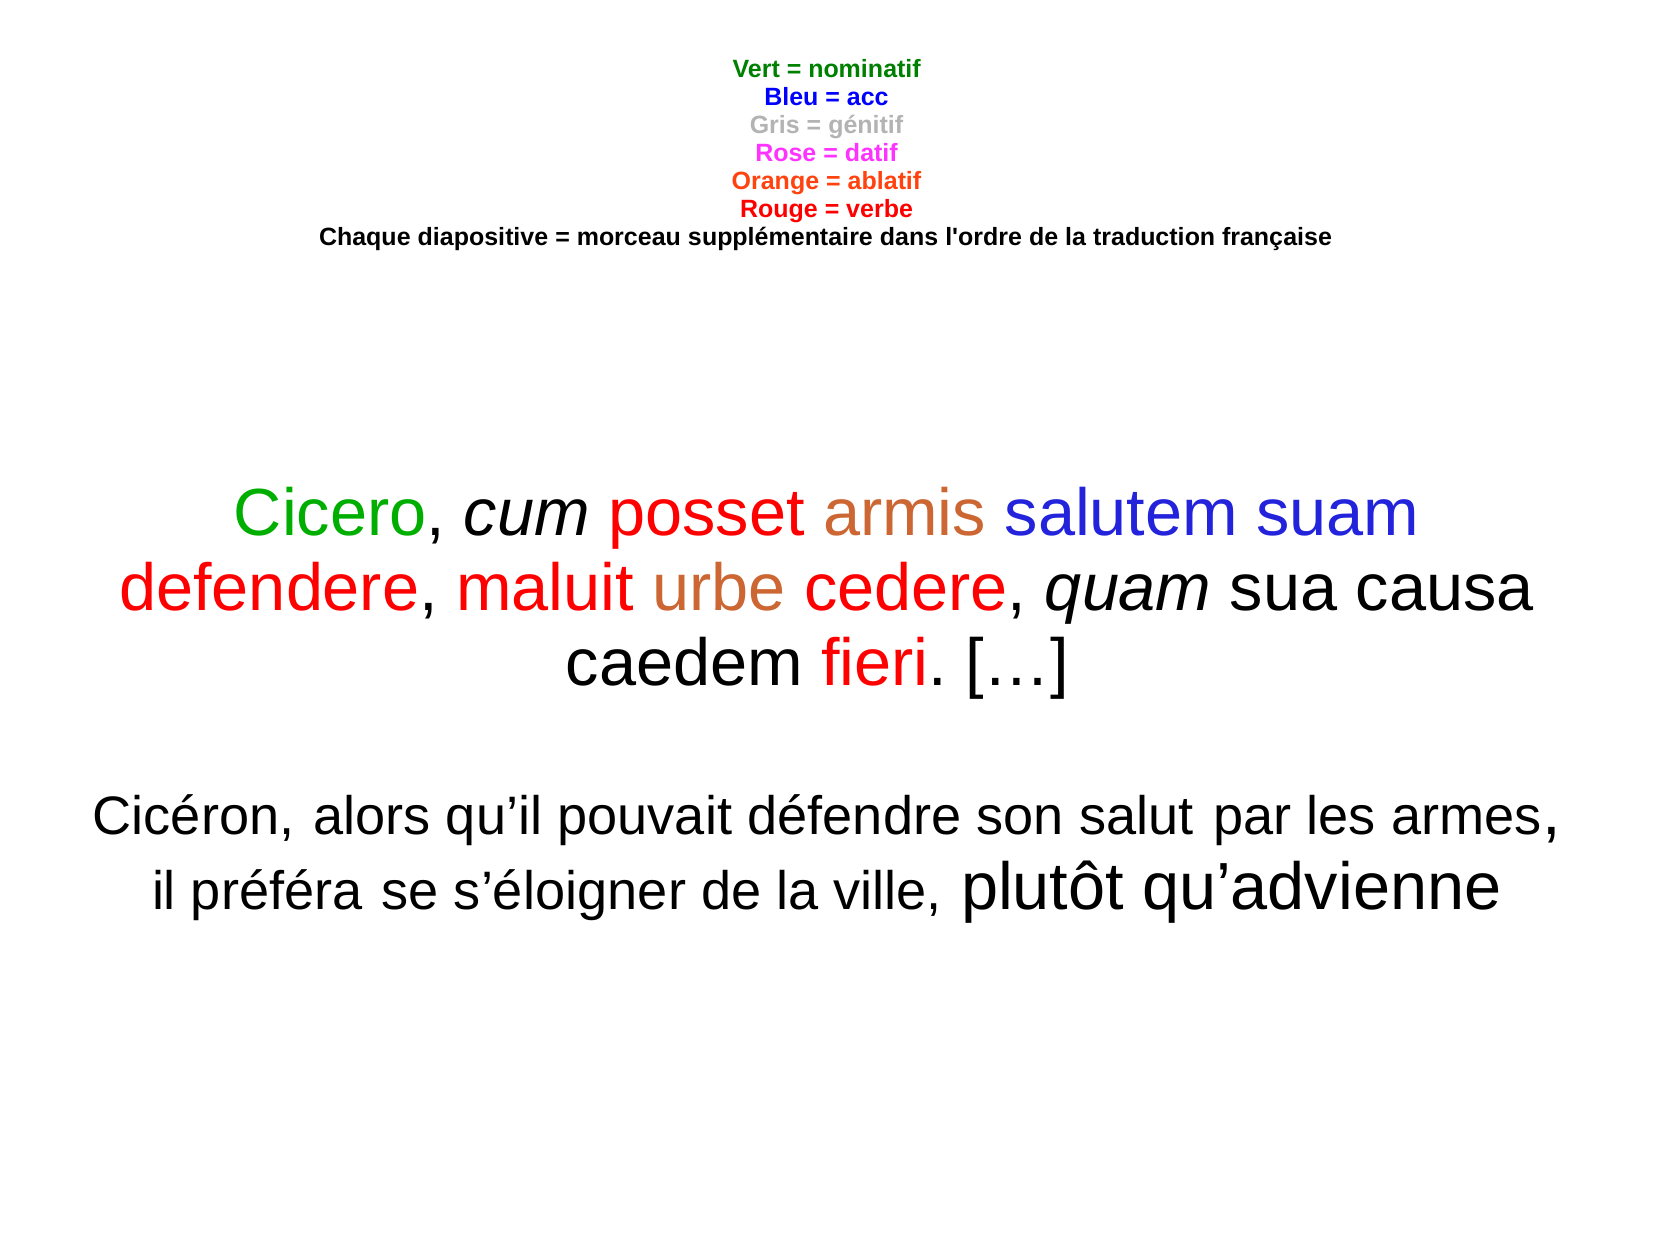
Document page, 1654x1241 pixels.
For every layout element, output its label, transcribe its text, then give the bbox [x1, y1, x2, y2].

subtitle Cicero, cum posset armis salutem suam defendere, maluit urbe cedere, quam sua causa caedem fieri. […] Cicéron, alors qu’il pouvait défendre son salut par les armes, il préféra se s’éloigner de la ville, plutôt qu’advienne [82, 290, 1571, 1109]
title Vert = nominatif Bleu = acc Gris = génitif Rose = datif Orange = ablatif Rouge = verbe Chaque diapositive = morceau supplémentaire dans l'ordre de la traduction française [82, 49, 1571, 257]
